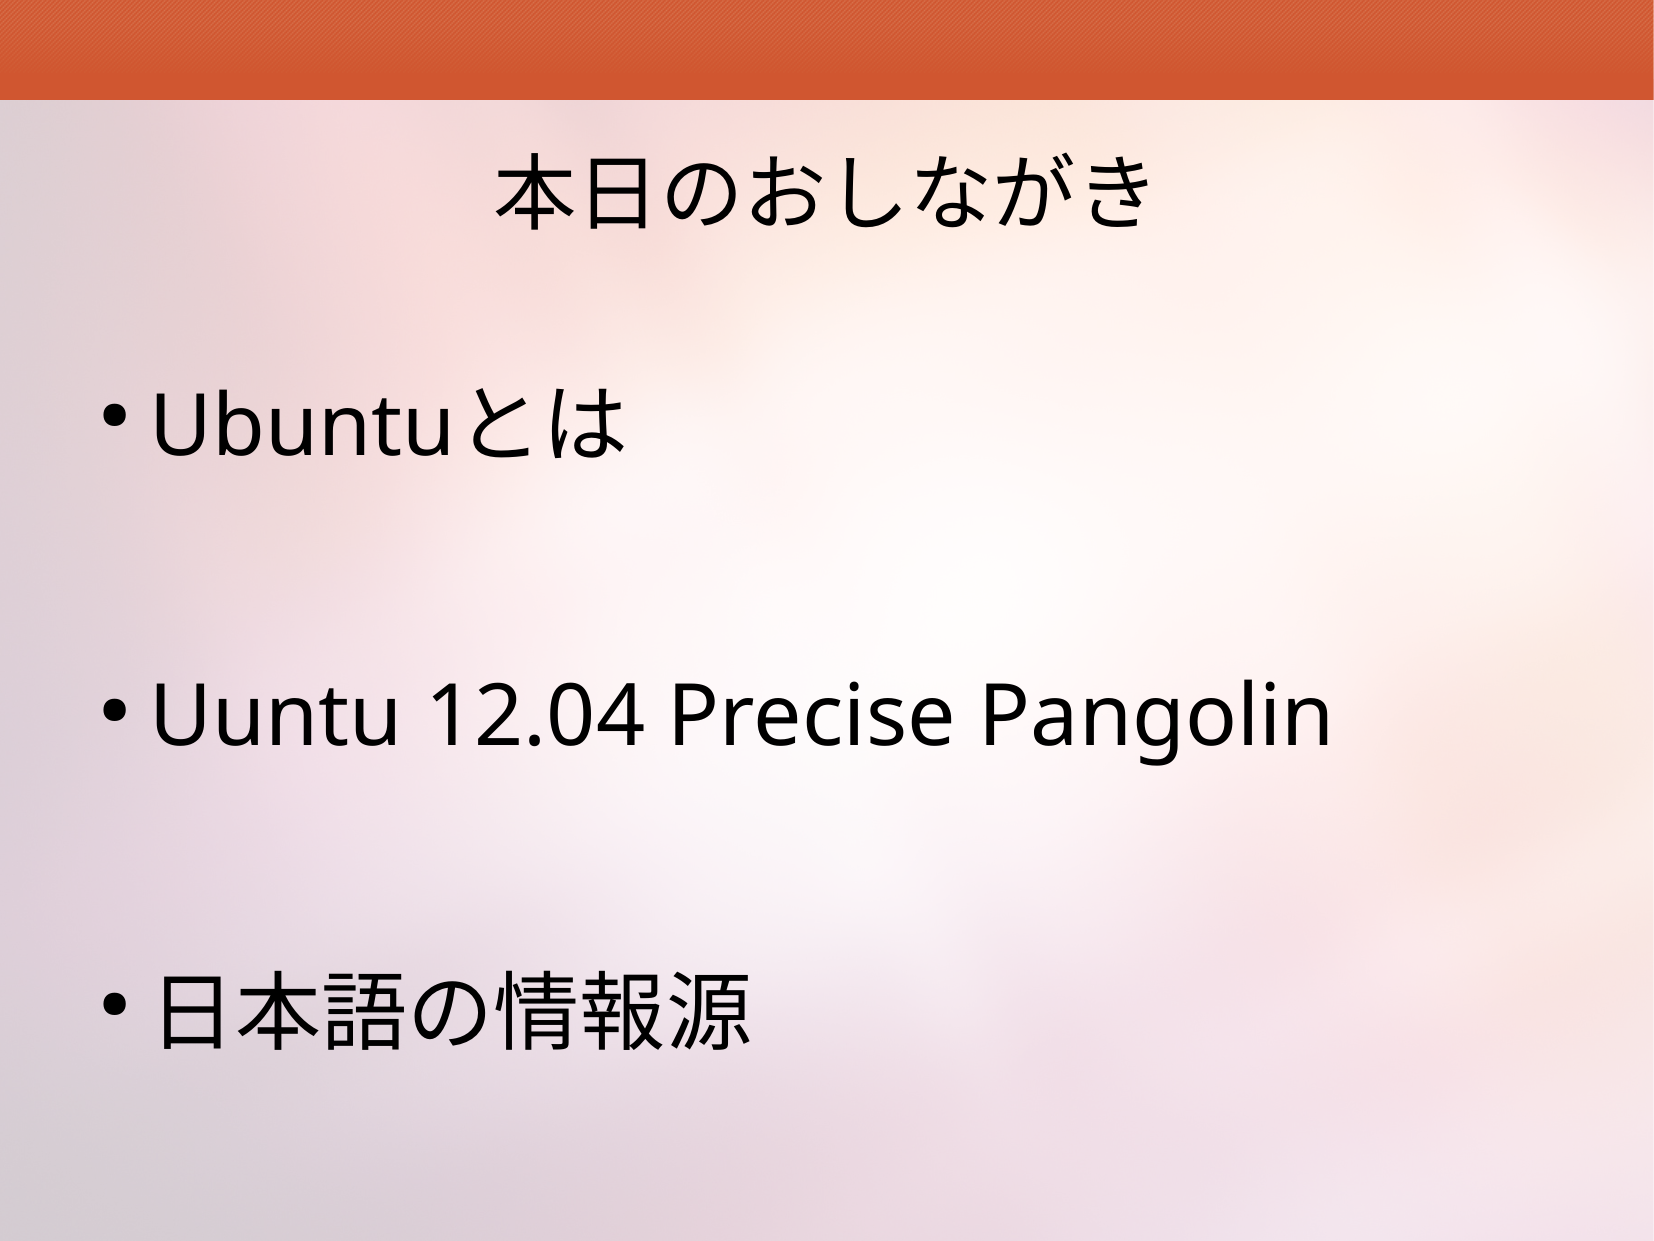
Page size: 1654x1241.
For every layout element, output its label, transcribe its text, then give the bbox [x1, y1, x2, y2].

picture [0, 0, 1654, 1241]
title 本日のおしながき [82, 118, 1571, 257]
list Ubuntuとは Uuntu 12.04 Precise Pangolin 日本語の情報源 [82, 355, 1538, 1075]
